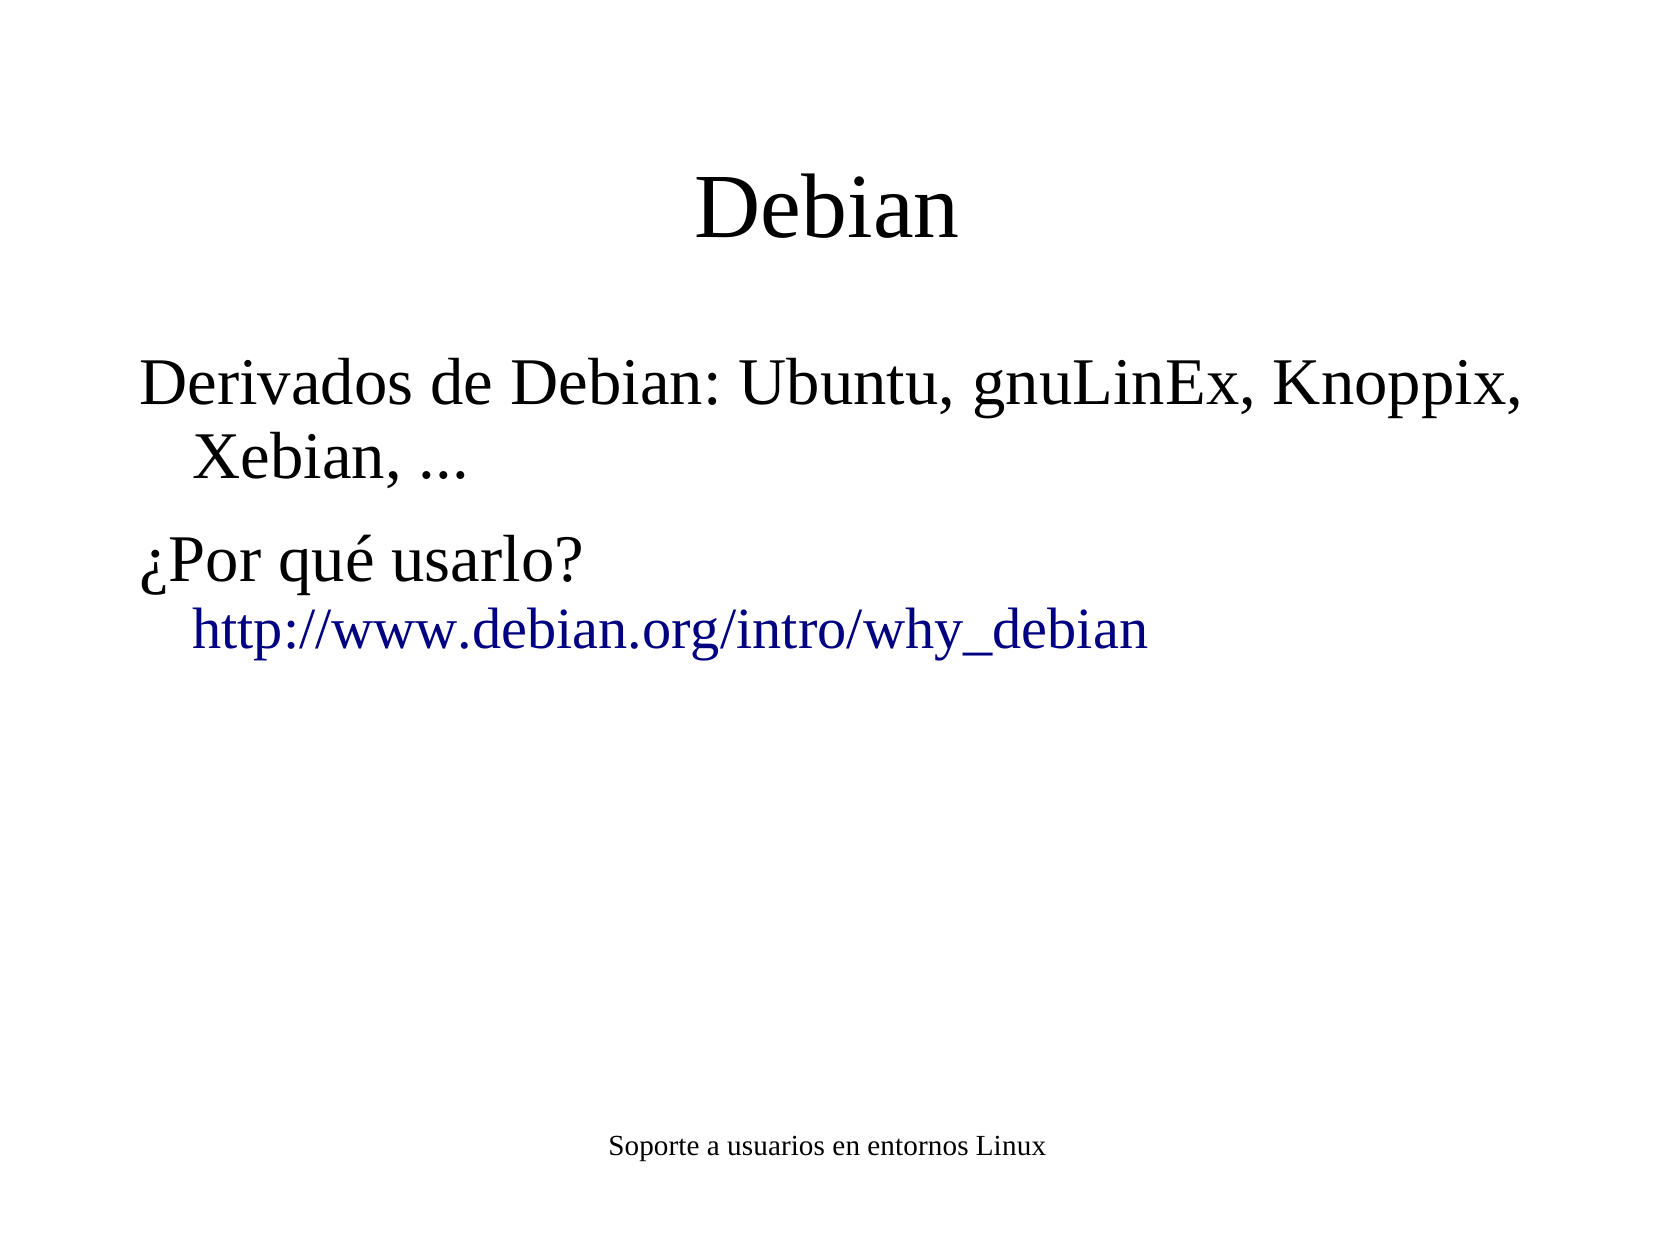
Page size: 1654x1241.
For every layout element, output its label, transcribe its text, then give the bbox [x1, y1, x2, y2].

title Debian [121, 102, 1534, 311]
list Derivados de Debian: Ubuntu, gnuLinEx, Knoppix, Xebian, ... ¿Por qué usarlo? http://www.debian.org/intro/why_debian [121, 344, 1534, 1127]
